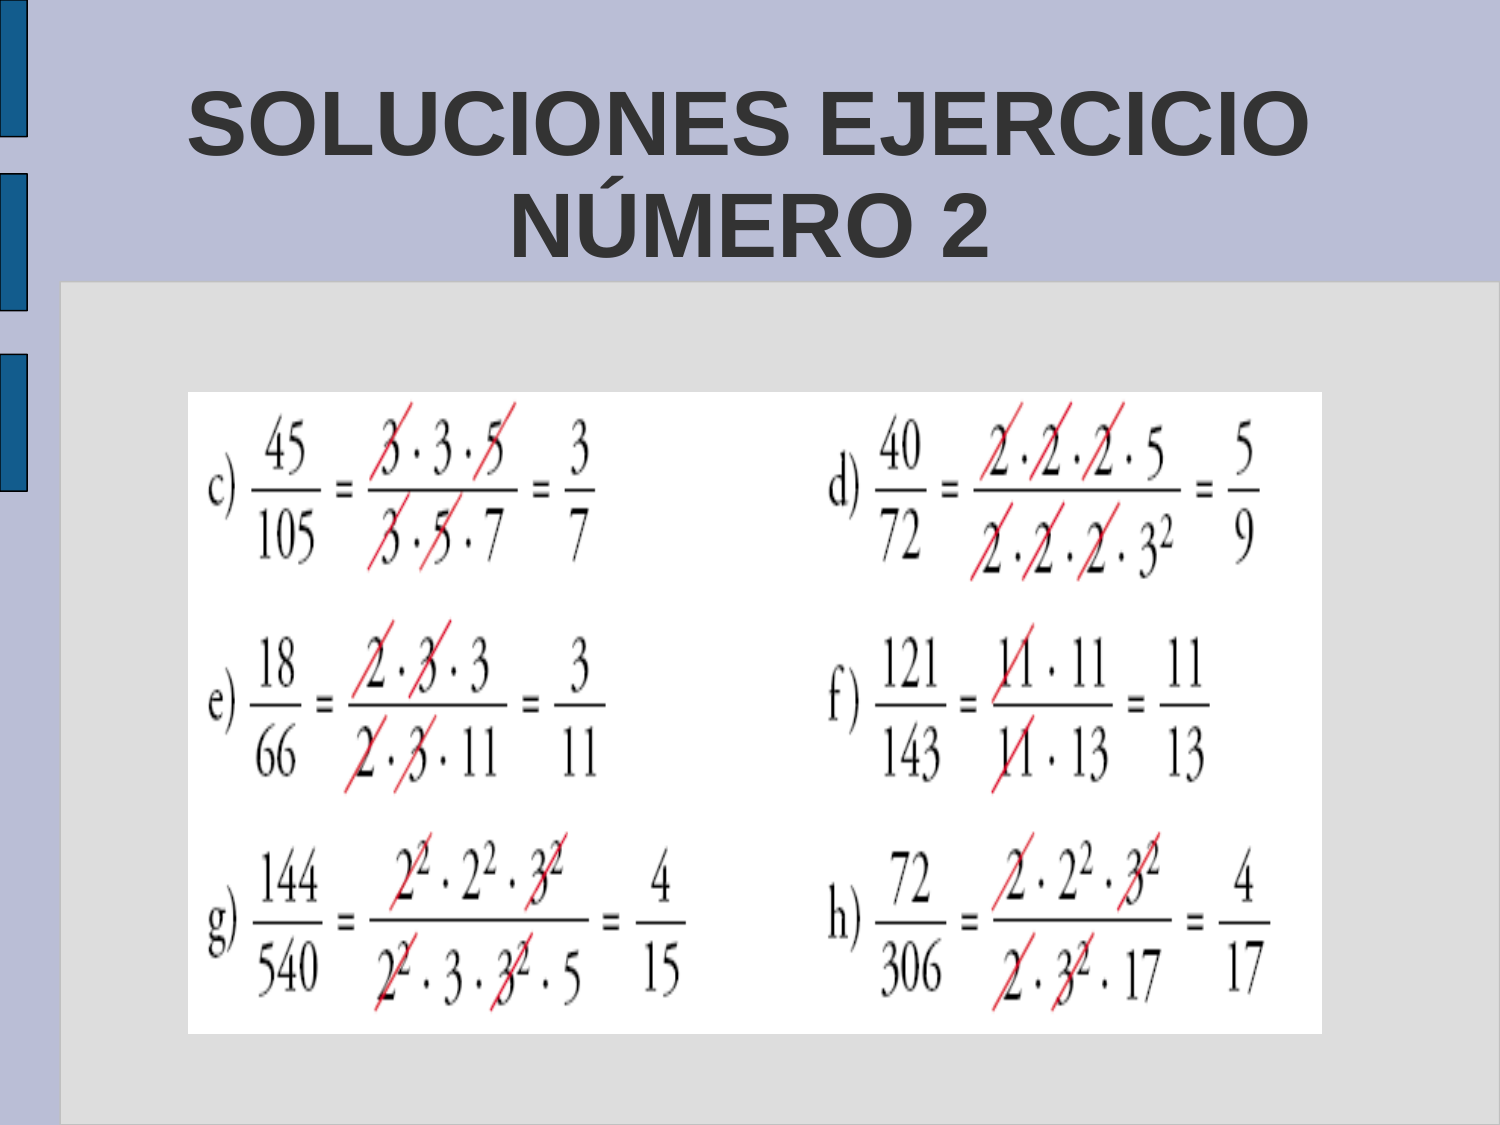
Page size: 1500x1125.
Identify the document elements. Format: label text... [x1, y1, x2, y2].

title SOLUCIONES EJERCICIO NÚMERO 2 [110, 73, 1391, 279]
picture [188, 392, 1322, 1034]
